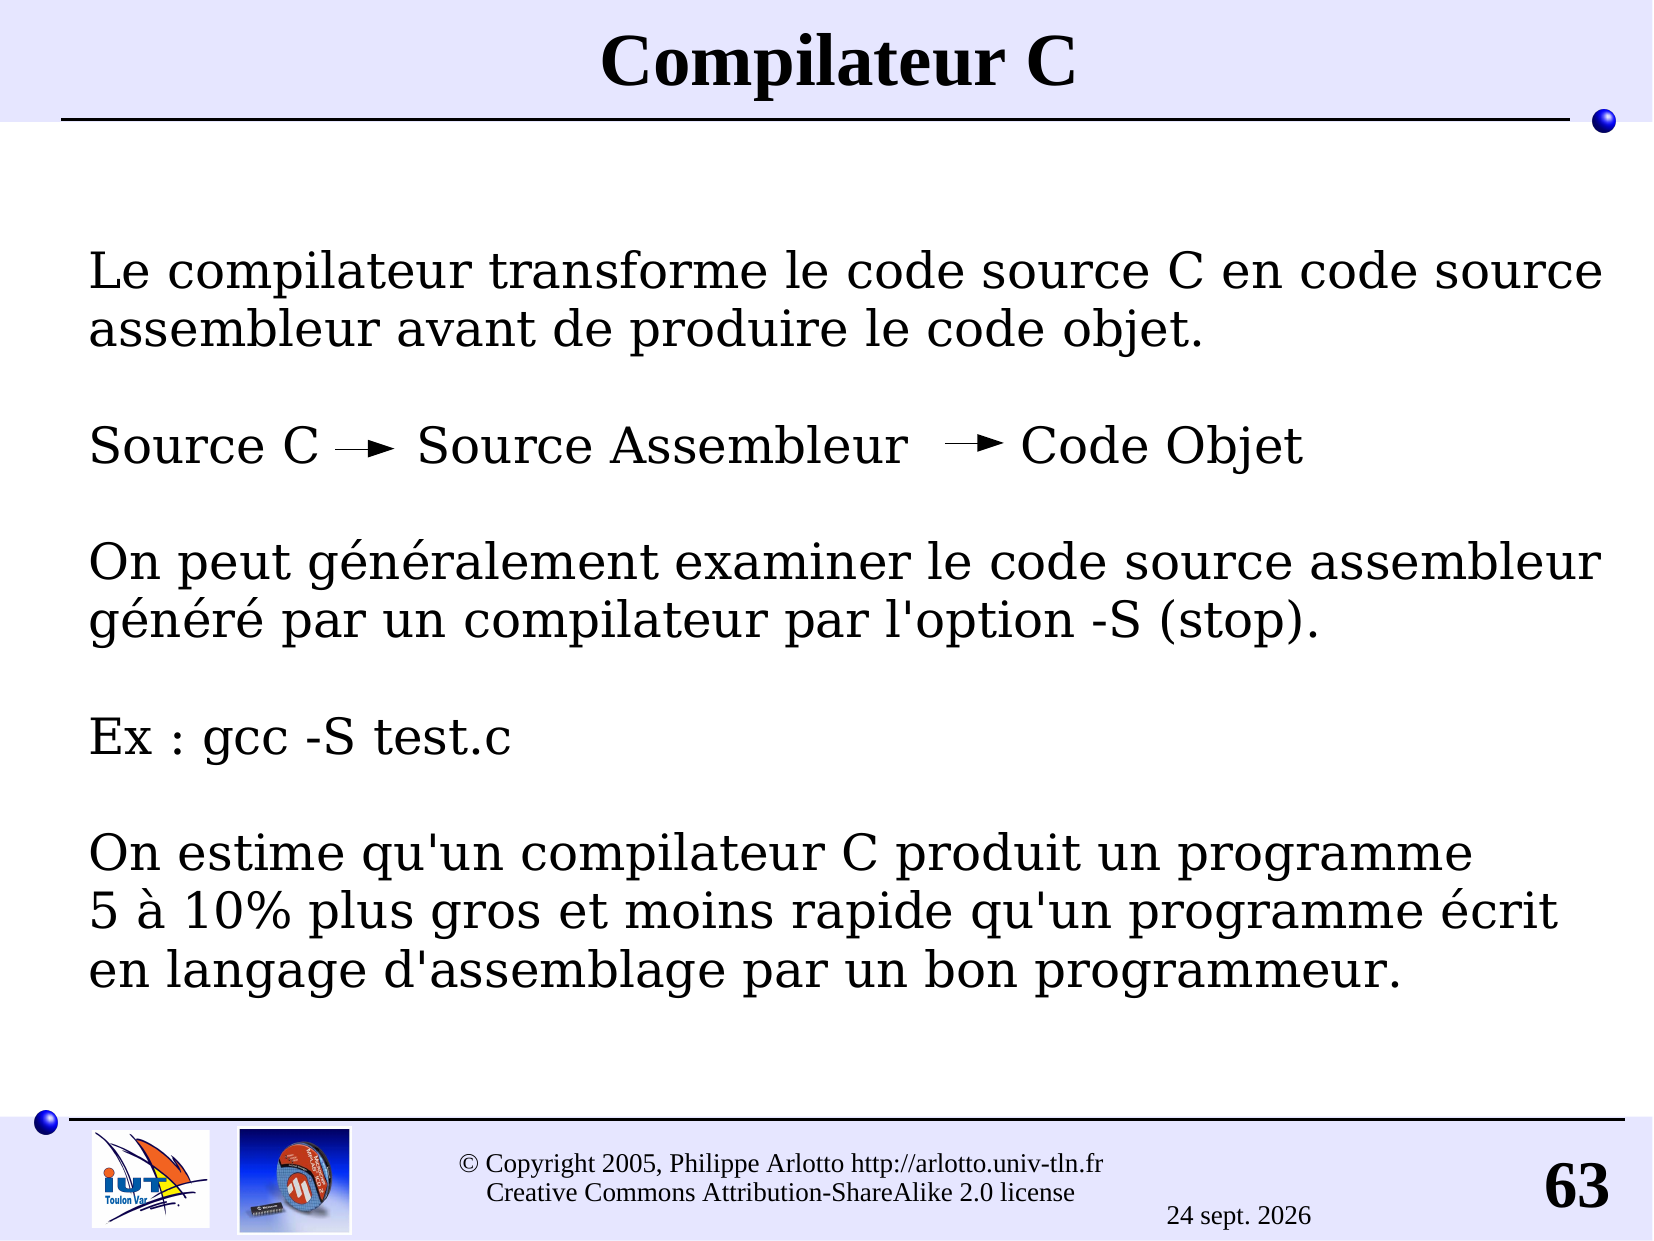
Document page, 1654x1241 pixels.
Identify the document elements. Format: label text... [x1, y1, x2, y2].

title Compilateur C [95, 14, 1585, 107]
picture [237, 1126, 352, 1235]
text_box Le compilateur transforme le code source C en code source assembleur avant de produire le code objet. Source C Source Assembleur Code Objet On peut généralement examiner le code source assembleur généré par un compilateur par l'option -S (stop). Ex : gcc -S test.c On estime qu'un compilateur C produit un programme 5 à 10% plus gros et moins rapide qu'un programme écrit en langage d'assemblage par un bon programmeur. [88, 241, 1606, 999]
